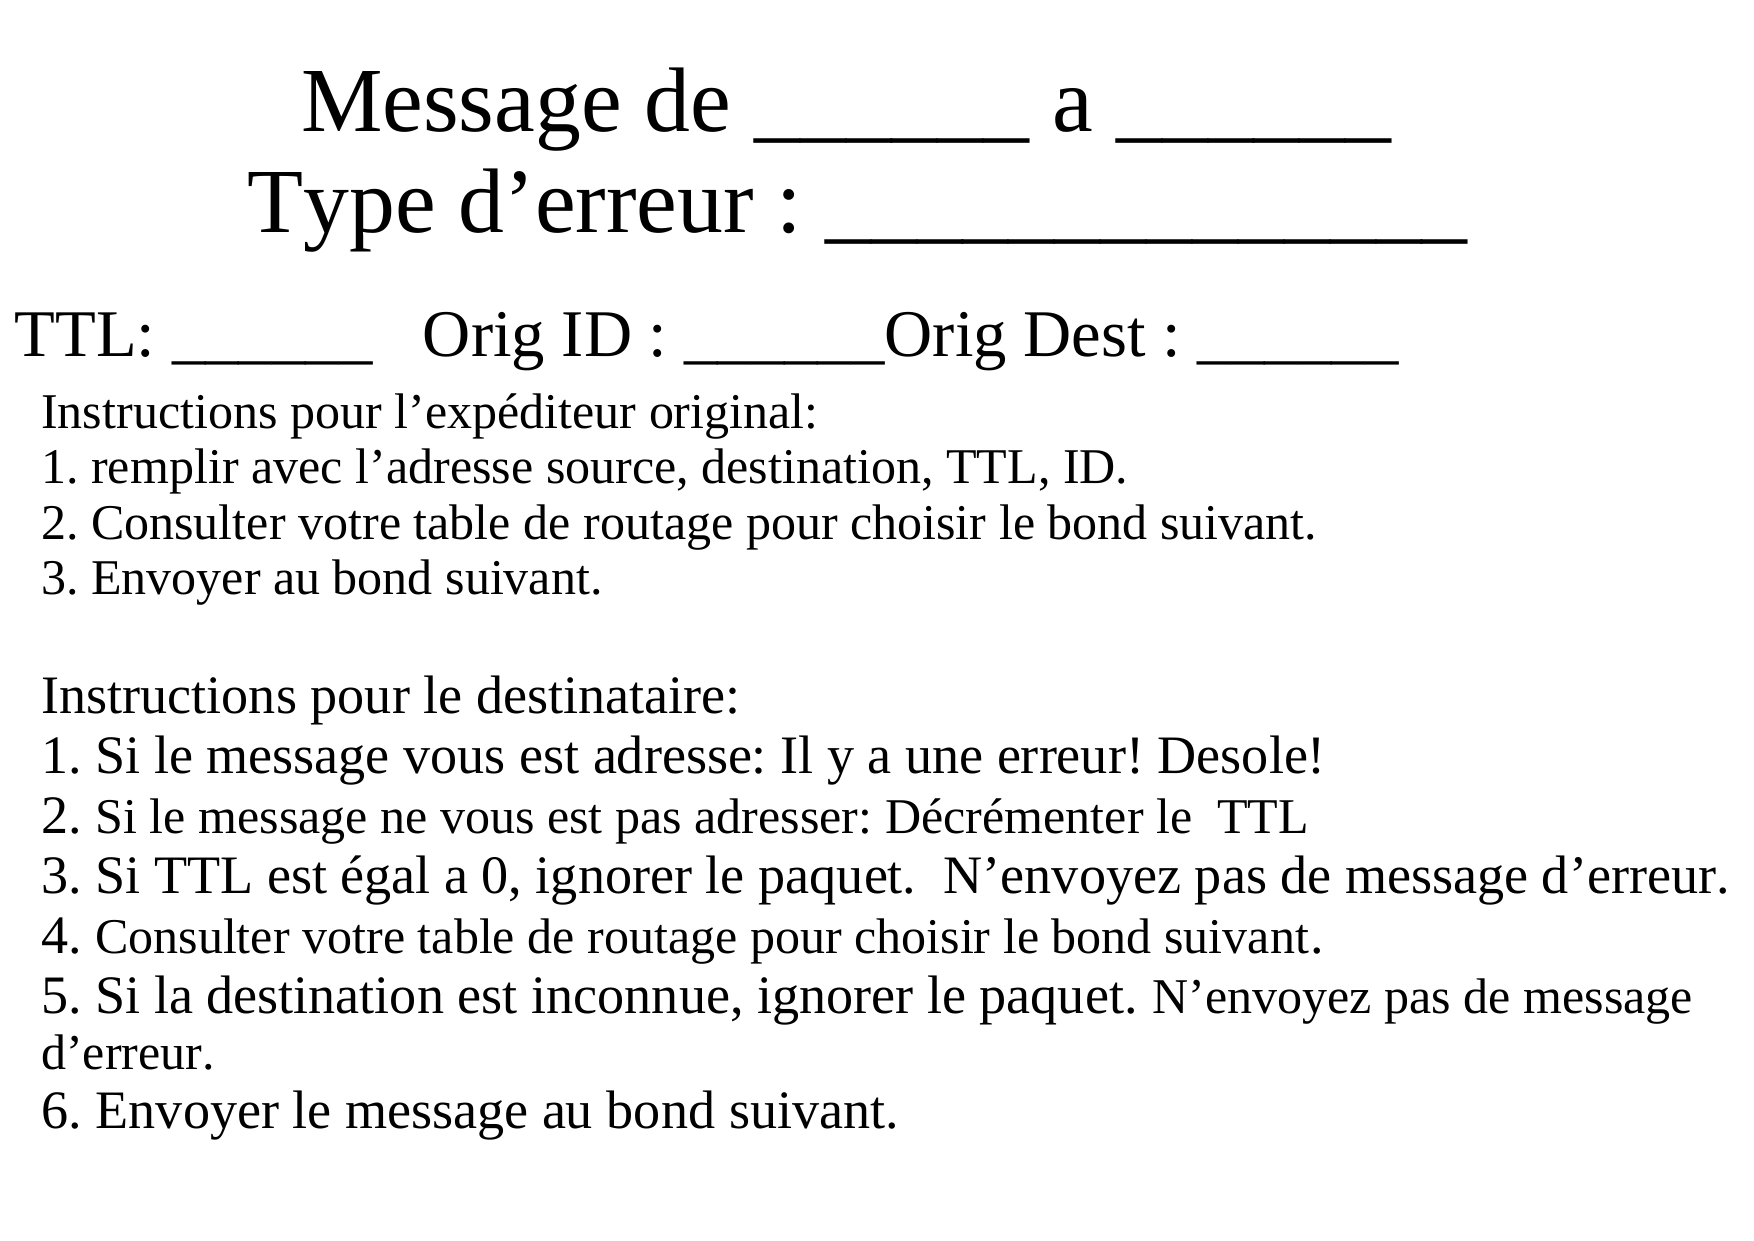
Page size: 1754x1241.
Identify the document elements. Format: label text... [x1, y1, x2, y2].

text_box TTL: ______ Orig ID : ______Orig Dest : ______ [0, 289, 1654, 380]
text_box Instructions pour l’expéditeur original: 1. remplir avec l’adresse source, destination, TTL, ID. 2. Consulter votre table de routage pour choisir le bond suivant. 3. Envoyer au bond suivant. Instructions pour le destinataire: 1. Si le message vous est adresse: Il y a une erreur! Desole! 2. Si le message ne vous est pas adresser: Décrémenter le TTL 3. Si TTL est égal a 0, ignorer le paquet. N’envoyez pas de message d’erreur. 4. Consulter votre table de routage pour choisir le bond suivant. 5. Si la destination est inconnue, ignorer le paquet. N’envoyez pas de message d’erreur. 6. Envoyer le message au bond suivant. [41, 384, 1754, 1141]
